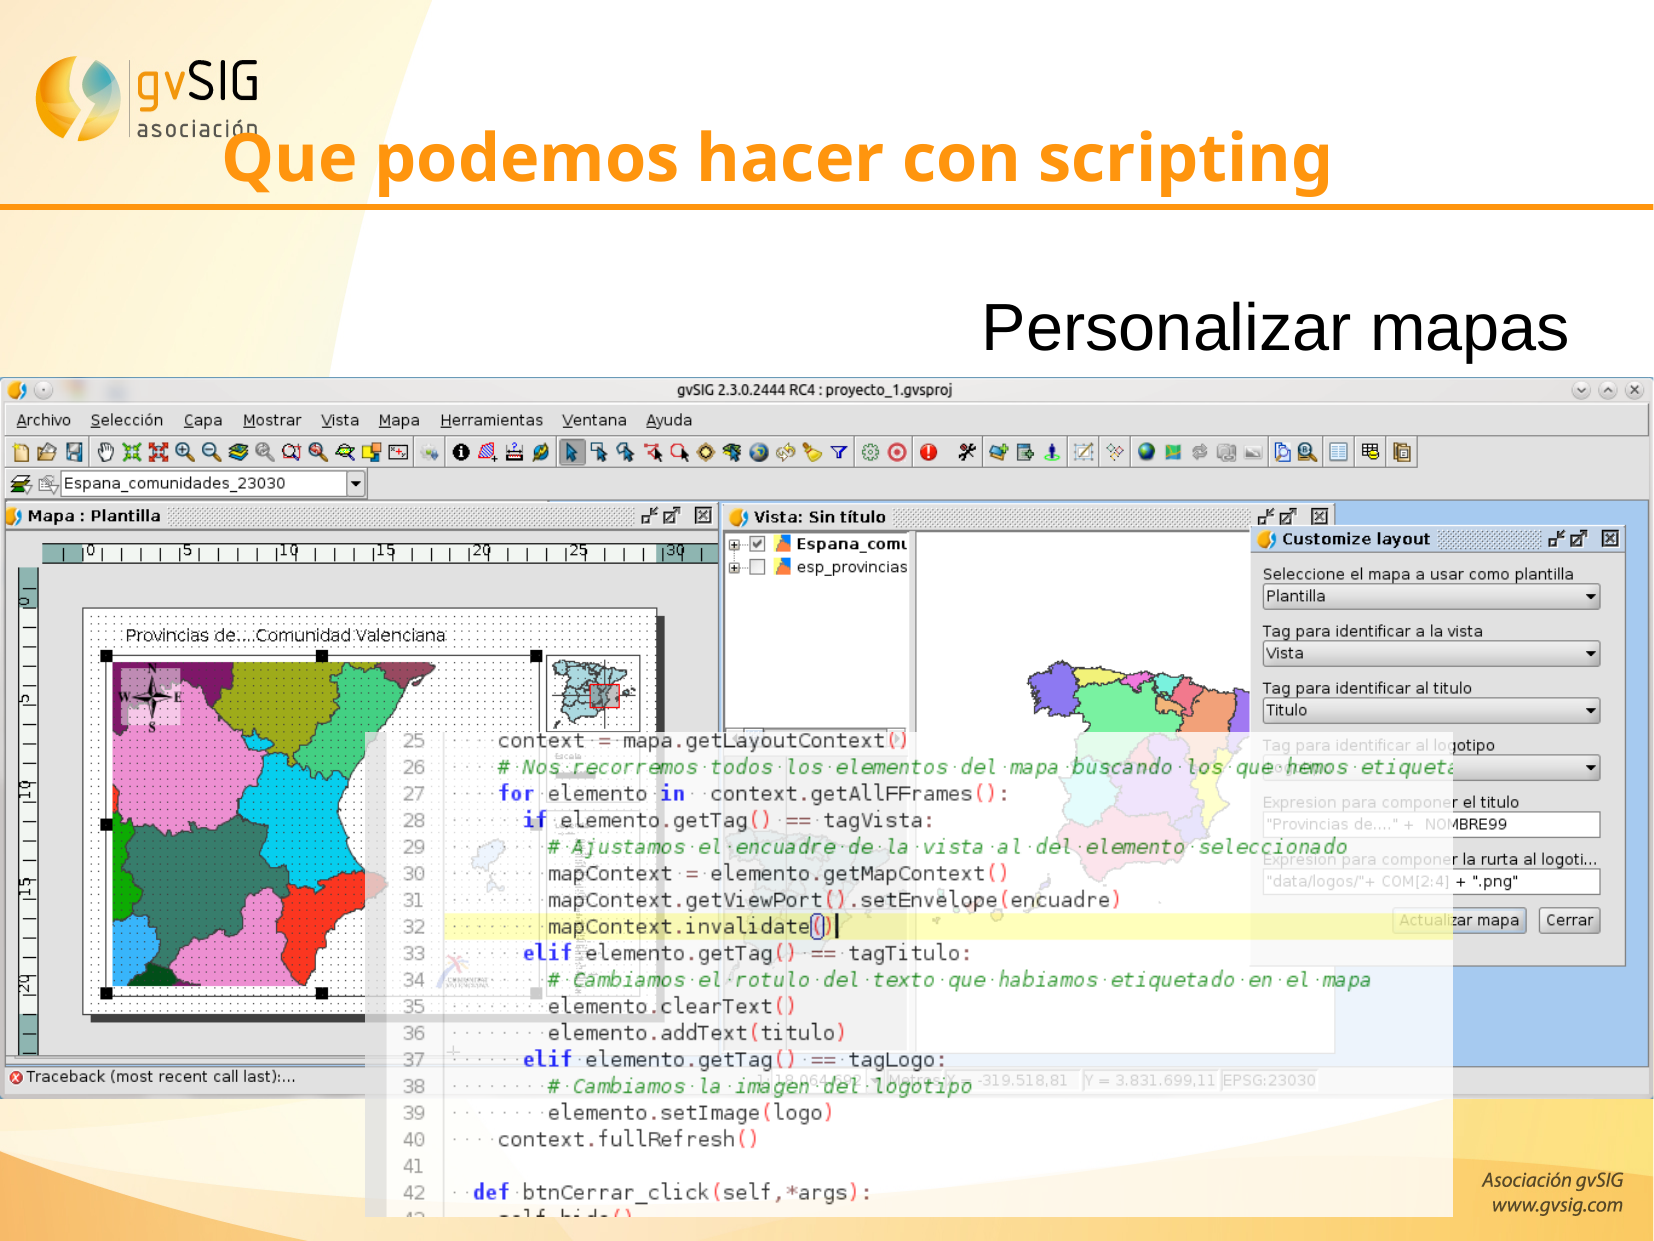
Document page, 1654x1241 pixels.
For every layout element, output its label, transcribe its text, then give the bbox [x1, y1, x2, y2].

picture [0, 210, 1654, 1241]
subtitle Personalizar mapas [82, 290, 1571, 377]
title Que podemos hacer con scripting [0, 0, 1654, 207]
